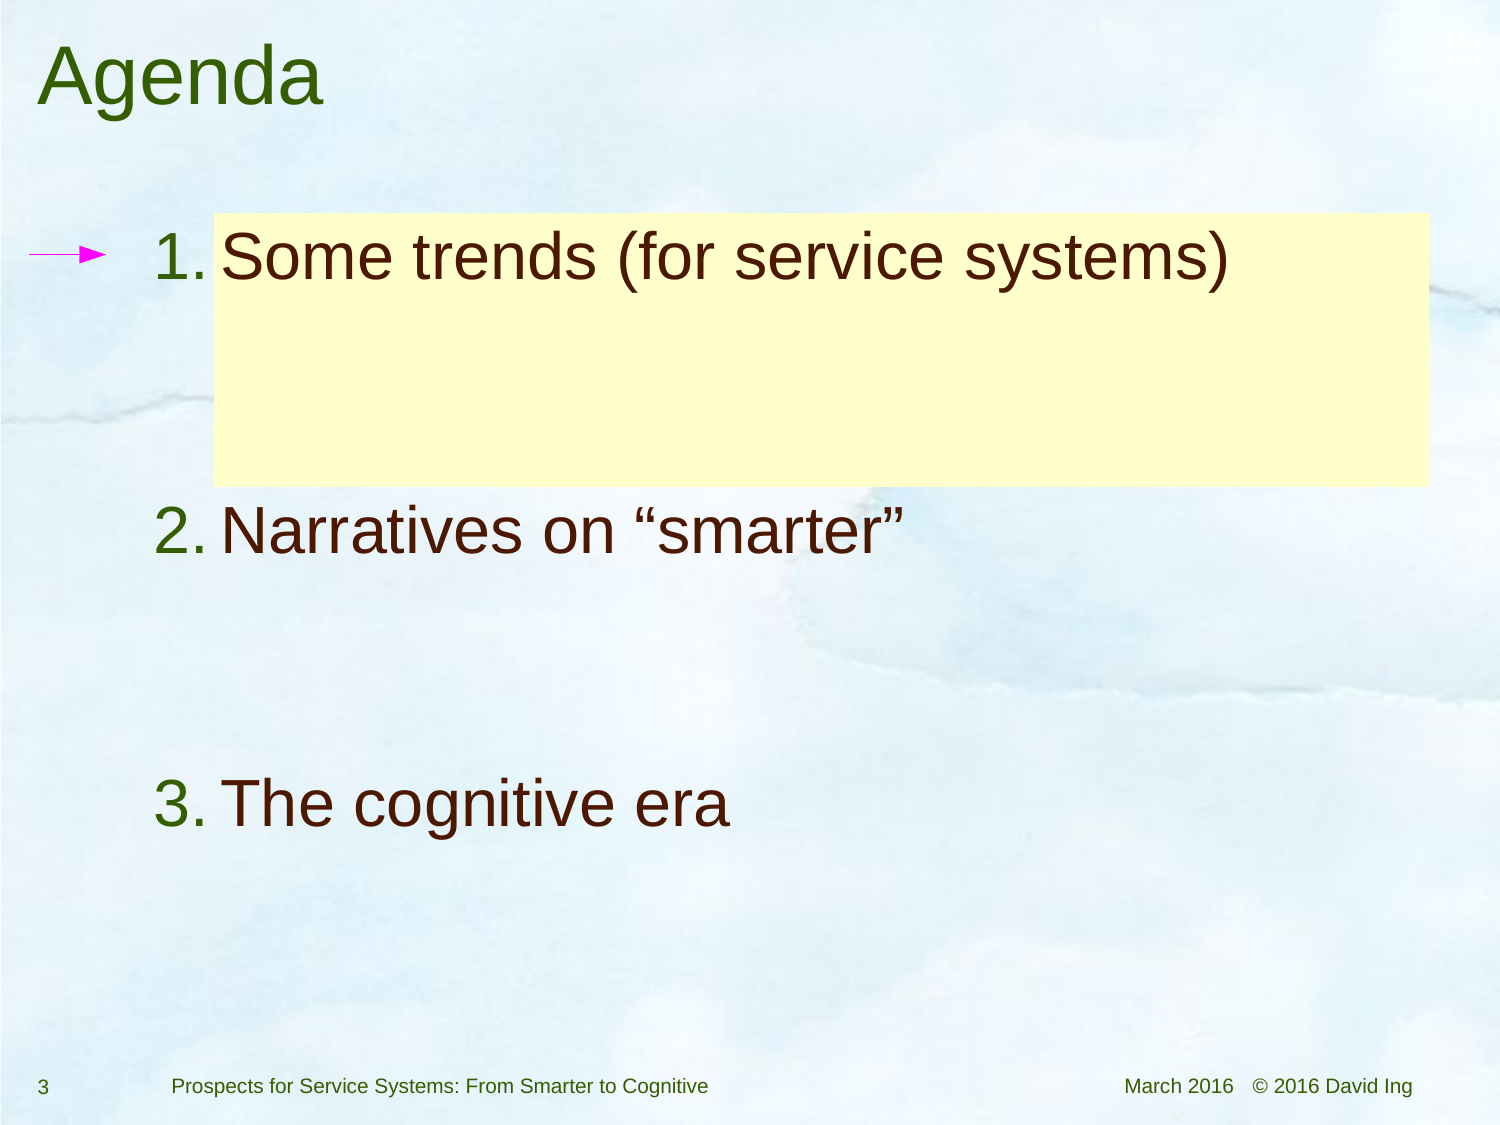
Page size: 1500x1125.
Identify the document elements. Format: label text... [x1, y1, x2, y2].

table_cell Narratives on “smarter” [214, 487, 1429, 760]
table_header 1. [103, 213, 214, 487]
table_cell 2. [103, 487, 214, 760]
title Agenda [37, 37, 1463, 152]
picture [0, 0, 1500, 1125]
table_header Some trends (for service systems) [214, 213, 1429, 487]
table_cell The cognitive era [214, 760, 1429, 1034]
table_cell 3. [103, 760, 214, 1034]
